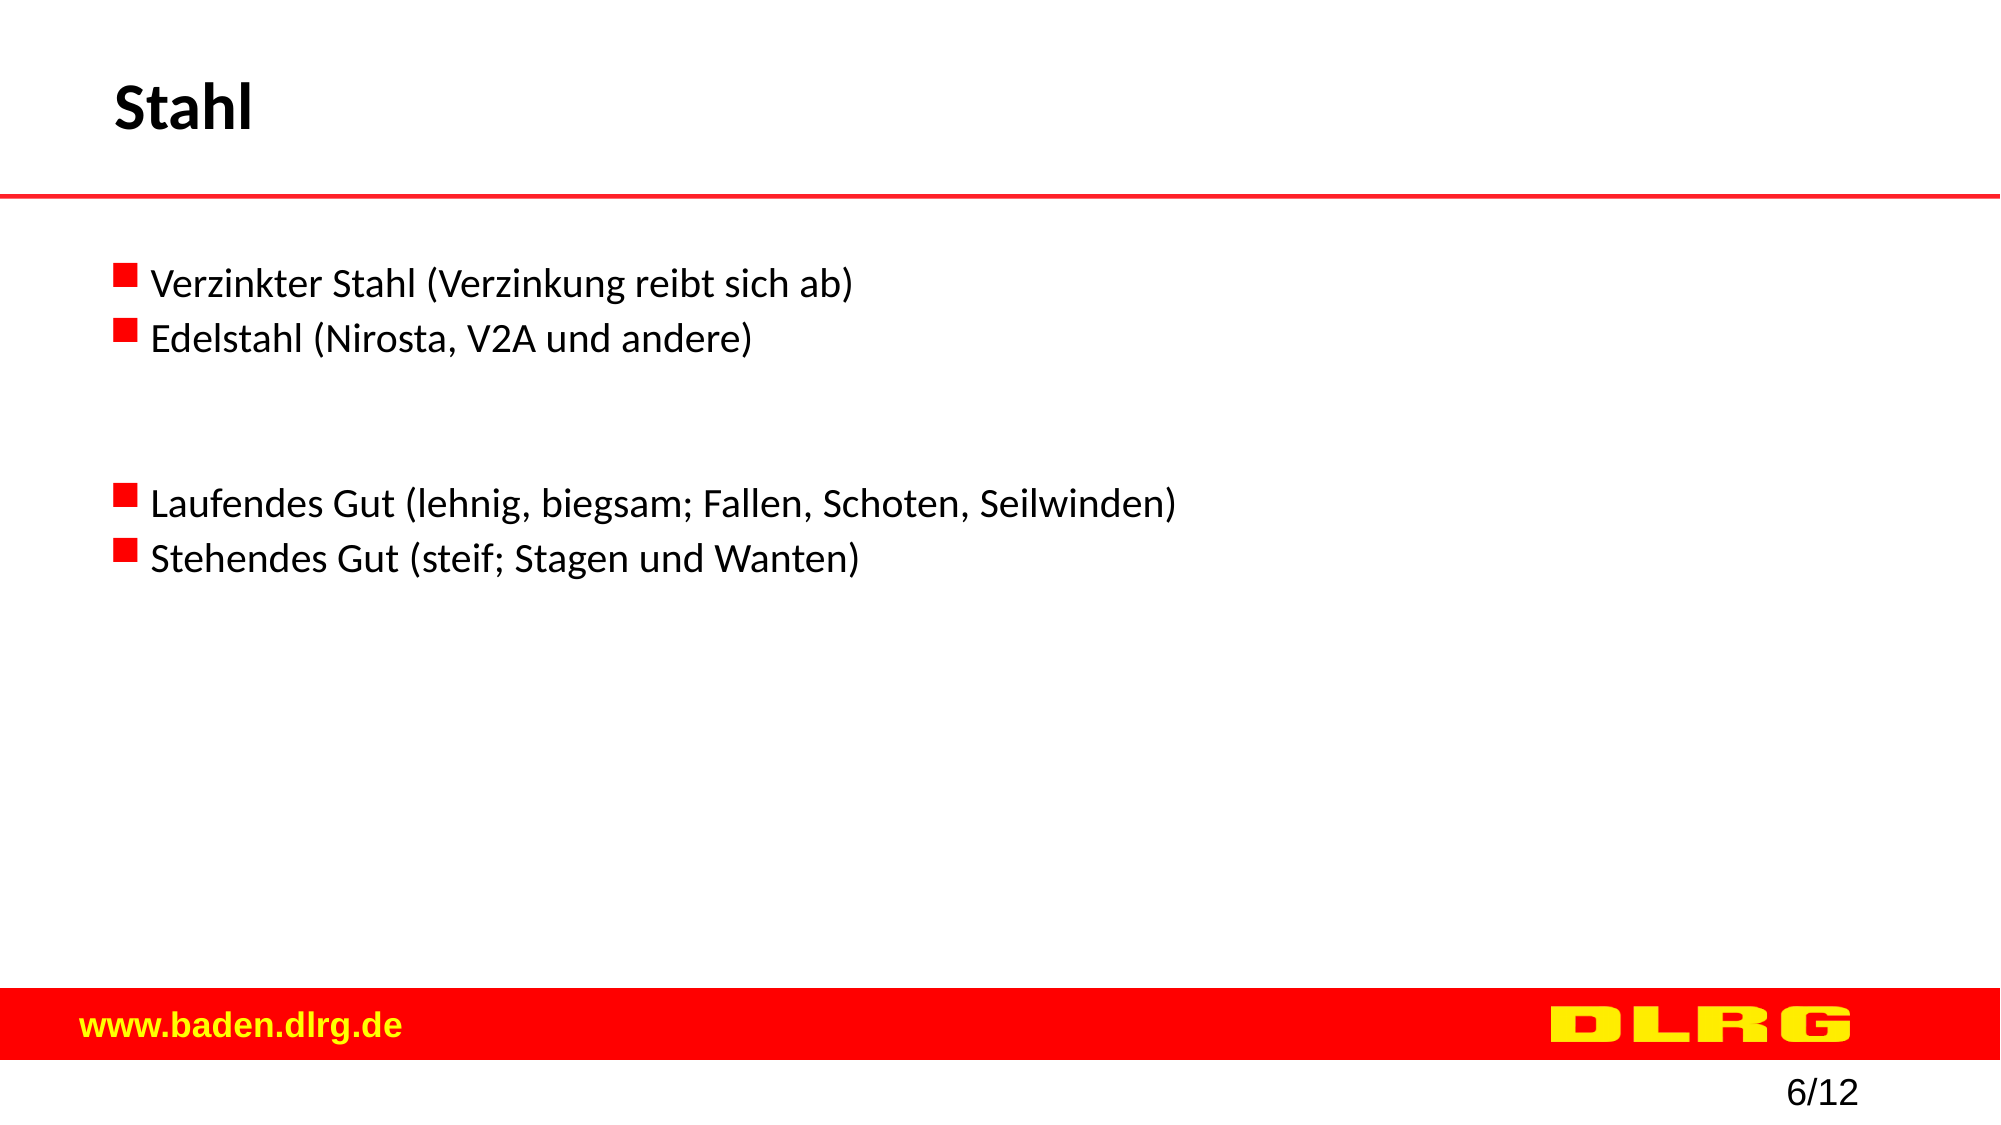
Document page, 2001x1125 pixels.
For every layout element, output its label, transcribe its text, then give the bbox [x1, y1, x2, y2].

picture [1551, 1006, 1850, 1042]
text_box 6/12 [1771, 1060, 1890, 1111]
text_box Verzinkter Stahl (Verzinkung reibt sich ab) Edelstahl (Nirosta, V2A und andere) Laufendes Gut (lehnig, biegsam; Fallen, Schoten, Seilwinden) Stehendes Gut (steif; Stagen und Wanten) [94, 243, 1909, 964]
text_box Stahl [99, 56, 1900, 149]
